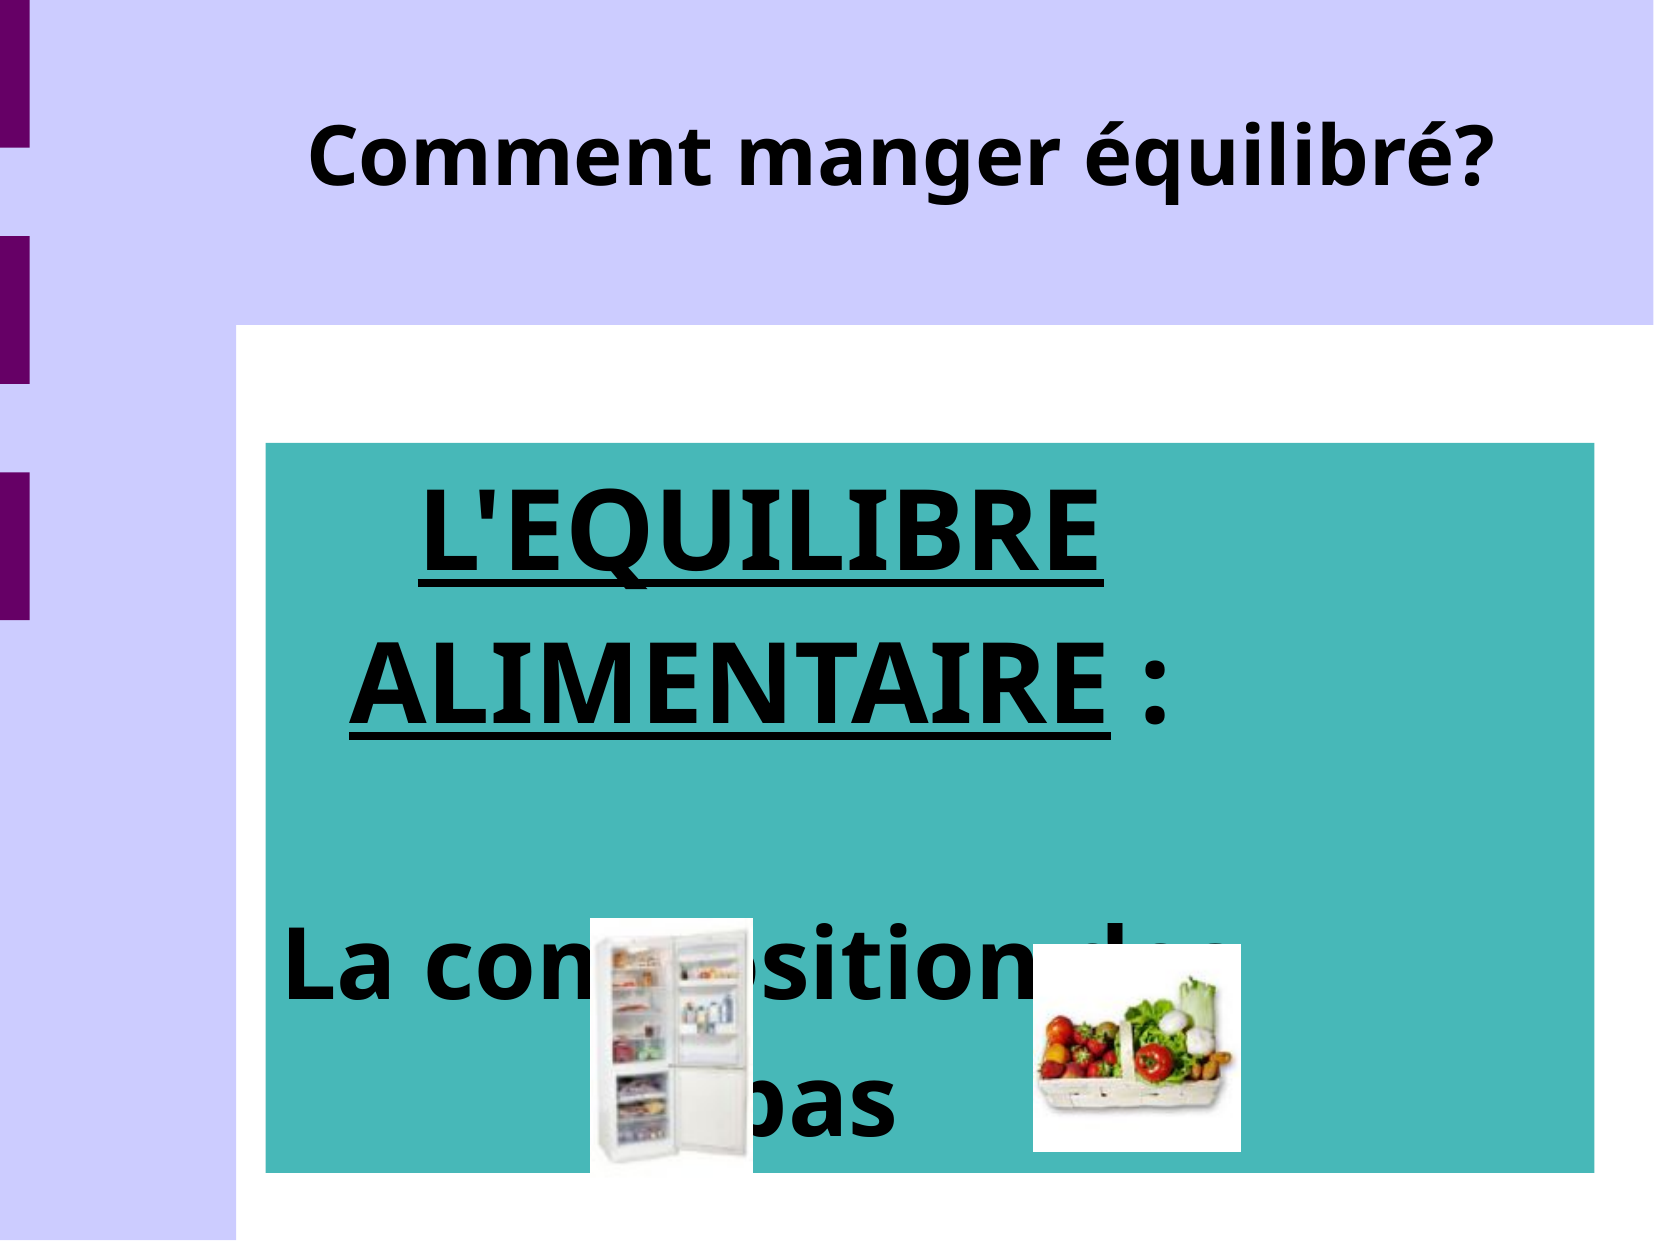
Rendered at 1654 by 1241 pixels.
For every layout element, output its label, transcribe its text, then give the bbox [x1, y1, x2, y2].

picture [590, 918, 753, 1182]
text_box [0, 0, 1654, 1241]
text_box L'EQUILIBRE ALIMENTAIRE : La composition des repas [265, 442, 1595, 886]
text_box Comment manger équilibré? [291, 88, 1418, 220]
picture [1033, 944, 1241, 1152]
